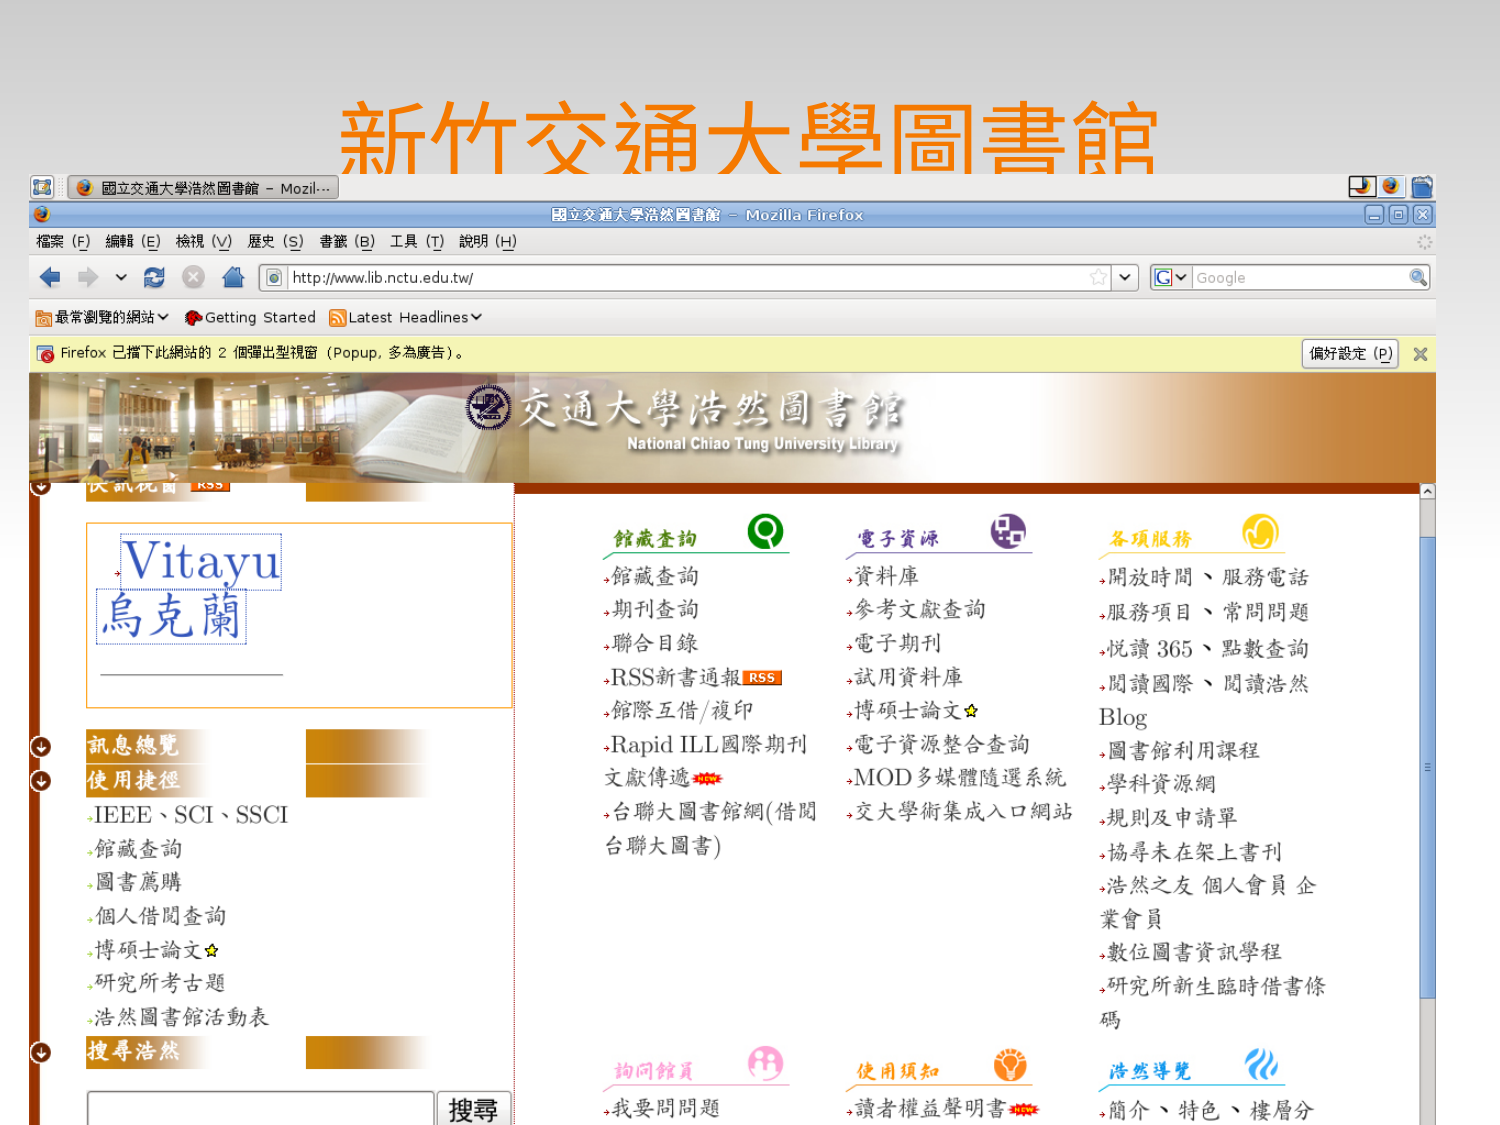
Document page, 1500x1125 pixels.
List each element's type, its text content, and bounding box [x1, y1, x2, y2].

title 新竹交通大學圖書館 [75, 44, 1425, 174]
picture [29, 174, 1436, 1125]
